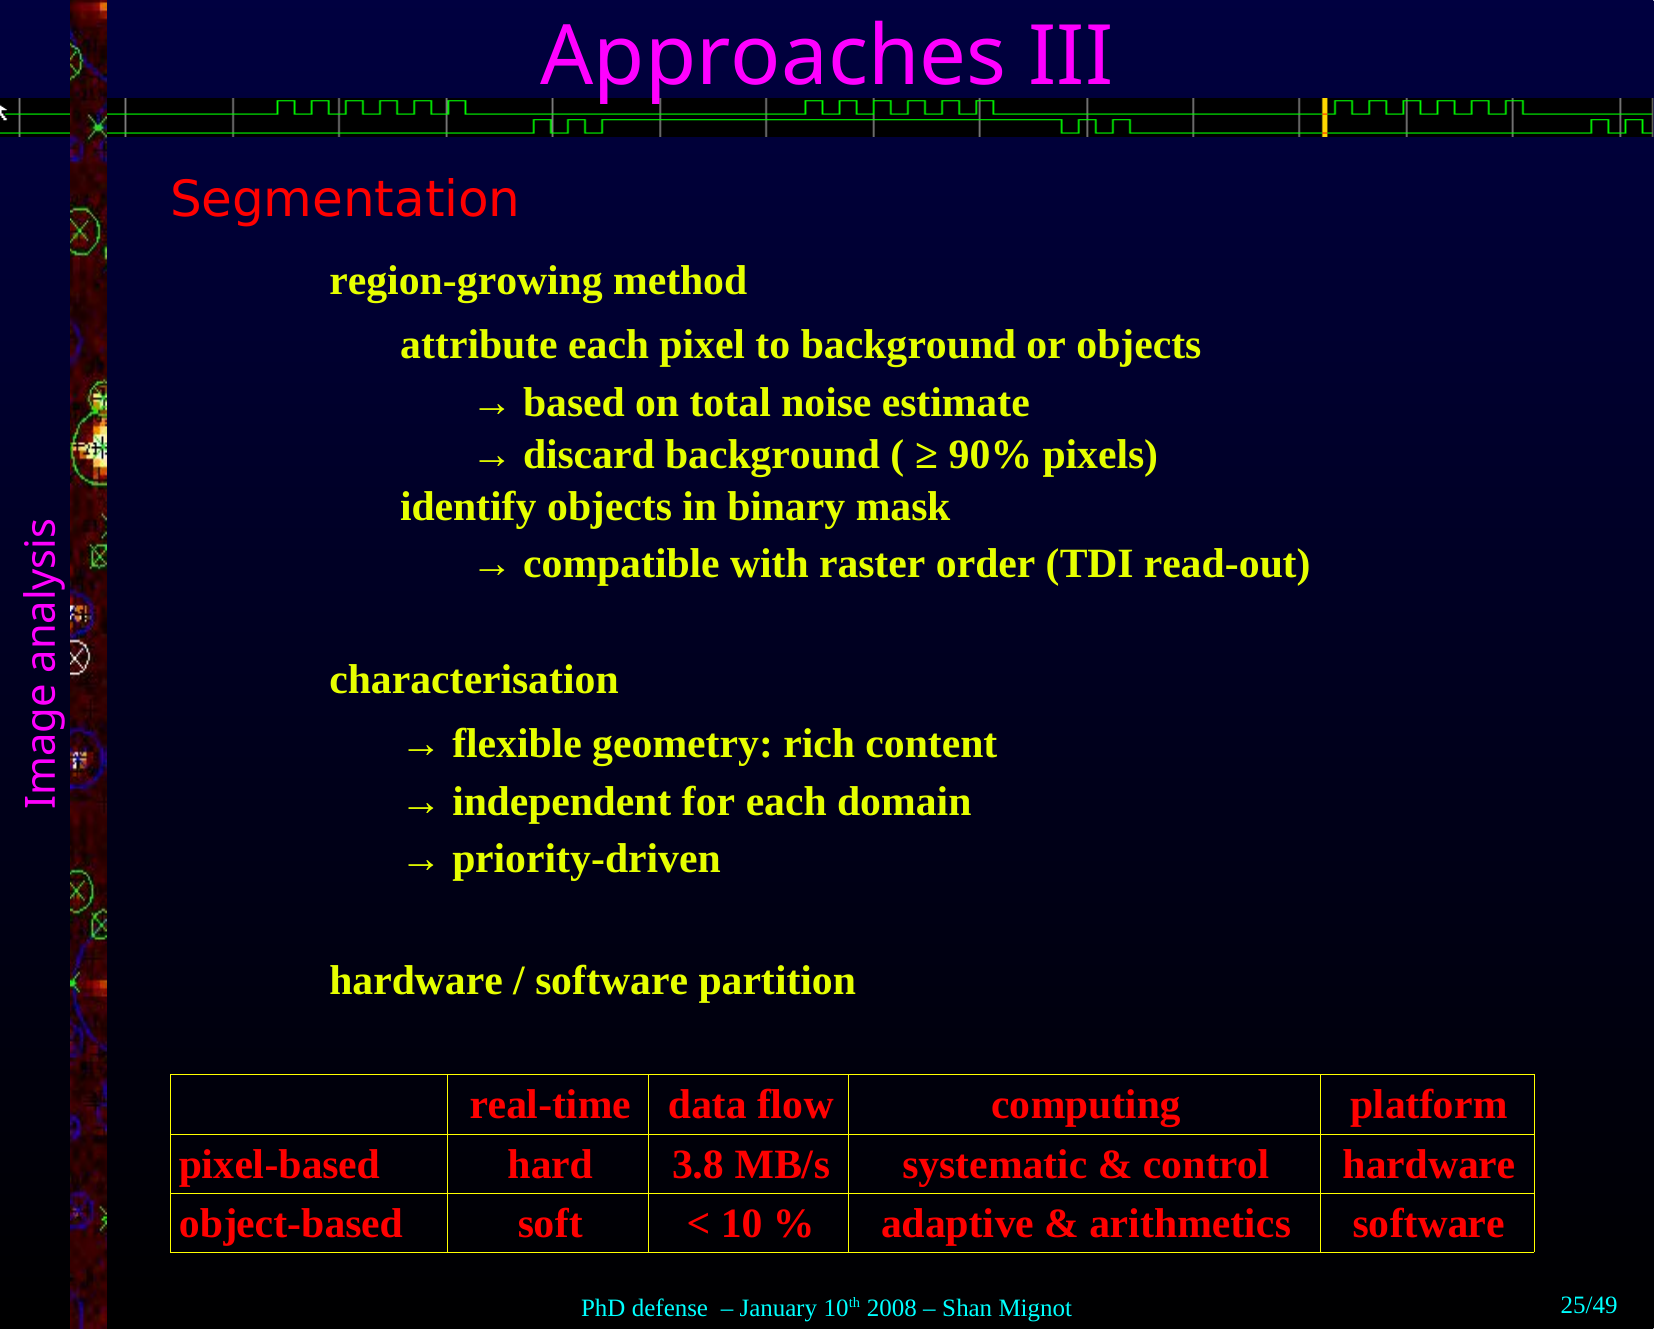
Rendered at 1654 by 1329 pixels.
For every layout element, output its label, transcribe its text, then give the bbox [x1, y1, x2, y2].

text_box <number>/49 [1521, 1273, 1654, 1329]
picture [1534, 98, 1654, 137]
text_box PhD defense – January 10th 2008 – Shan Mignot [75, 1251, 1579, 1329]
chart [153, 1074, 1545, 1251]
title Approaches III [137, 0, 1534, 163]
list Segmentation region-growing method attribute each pixel to background or objects → based on total noise estimate → discard background ( ≥ 90% pixels) identify objects in binary mask → compatible with raster order (TDI read-out) characterisation → flexible geometry: rich content → independent for each domain → priority-driven hardware / software partition [152, 169, 1609, 1273]
title Image analysis [0, 0, 137, 1329]
